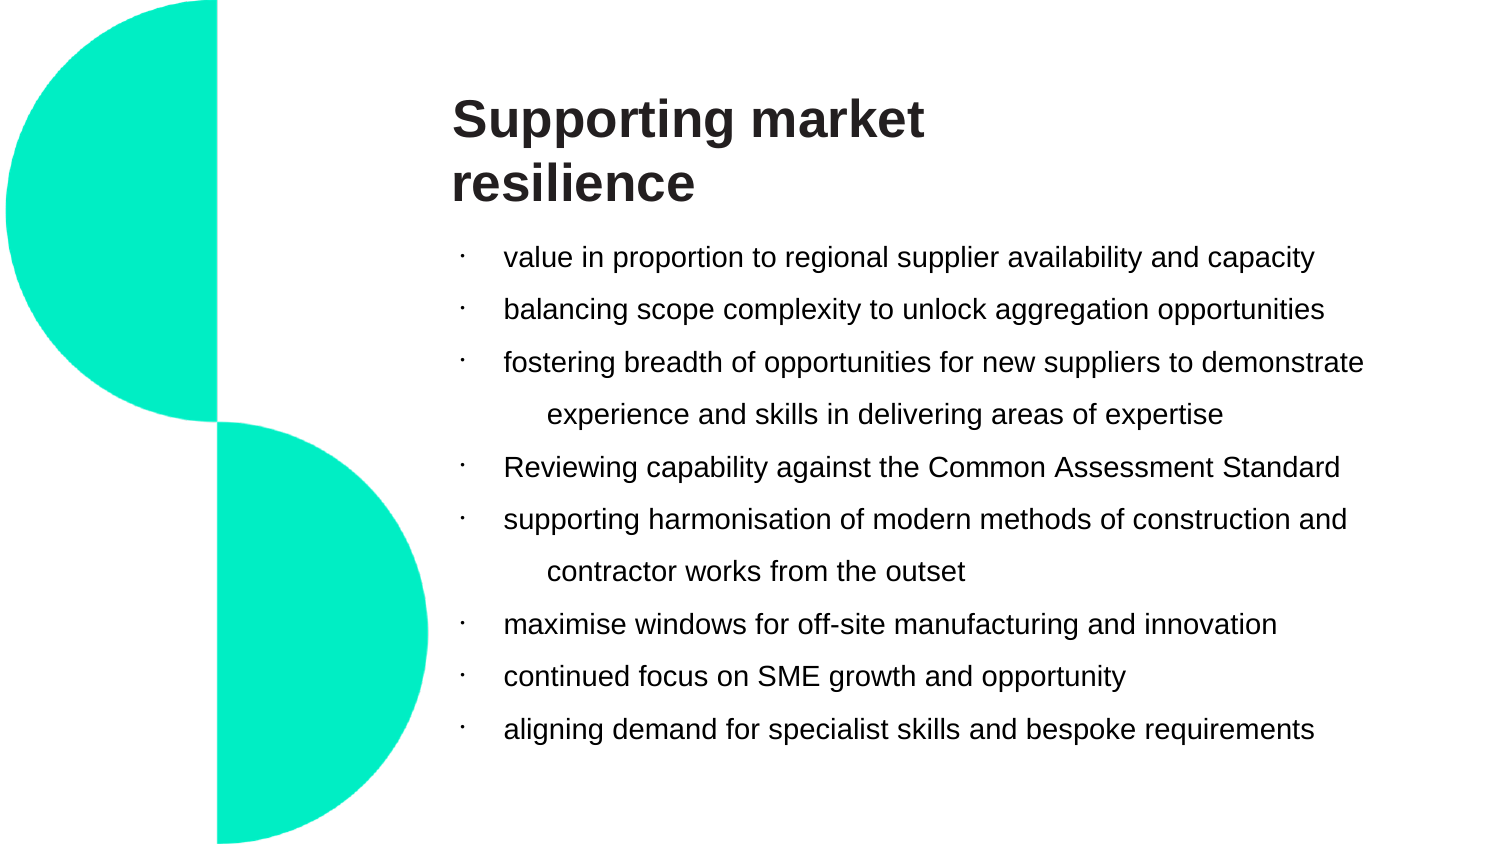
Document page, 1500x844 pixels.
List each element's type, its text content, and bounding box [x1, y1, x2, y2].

title Supporting market resilience [451, 83, 1371, 212]
text_box value in proportion to regional supplier availability and capacity balancing scope complexity to unlock aggregation opportunities fostering breadth of opportunities for new suppliers to demonstrate experience and skills in delivering areas of expertise Reviewing capability against the Common Assessment Standard supporting harmonisation of modern methods of construction and contractor works from the outset maximise windows for off-site manufacturing and innovation continued focus on SME growth and opportunity aligning demand for specialist skills and bespoke requirements [438, 213, 1443, 741]
